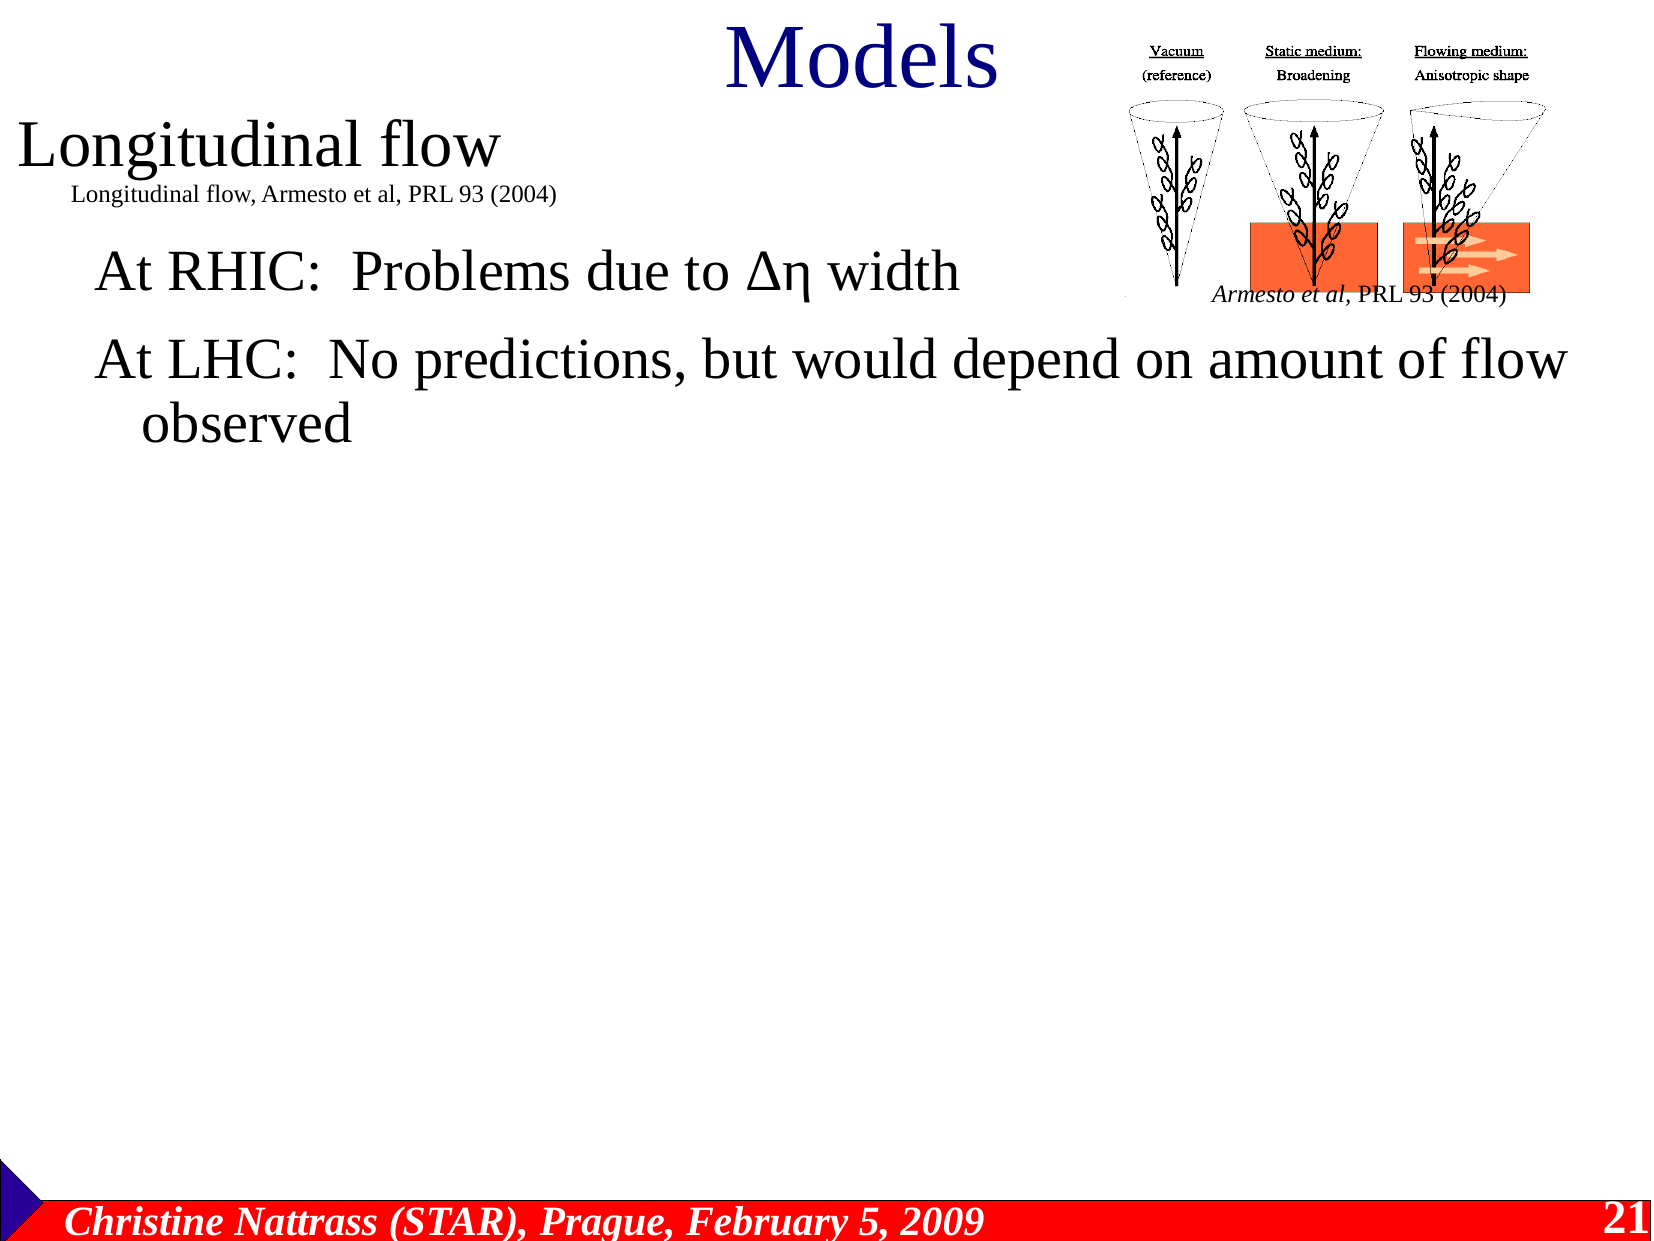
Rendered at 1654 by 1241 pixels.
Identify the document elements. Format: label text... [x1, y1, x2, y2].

picture [1125, 41, 1549, 297]
title Models [675, 0, 1051, 106]
text_box Armesto et al, PRL 93 (2004) [1151, 270, 1575, 317]
text_box 21 [1552, 1183, 1654, 1241]
list Longitudinal flow Longitudinal flow, Armesto et al, PRL 93 (2004) At RHIC: Problems due to Δη width At LHC: No predictions, but would depend on amount of flow observed [0, 106, 1654, 1157]
